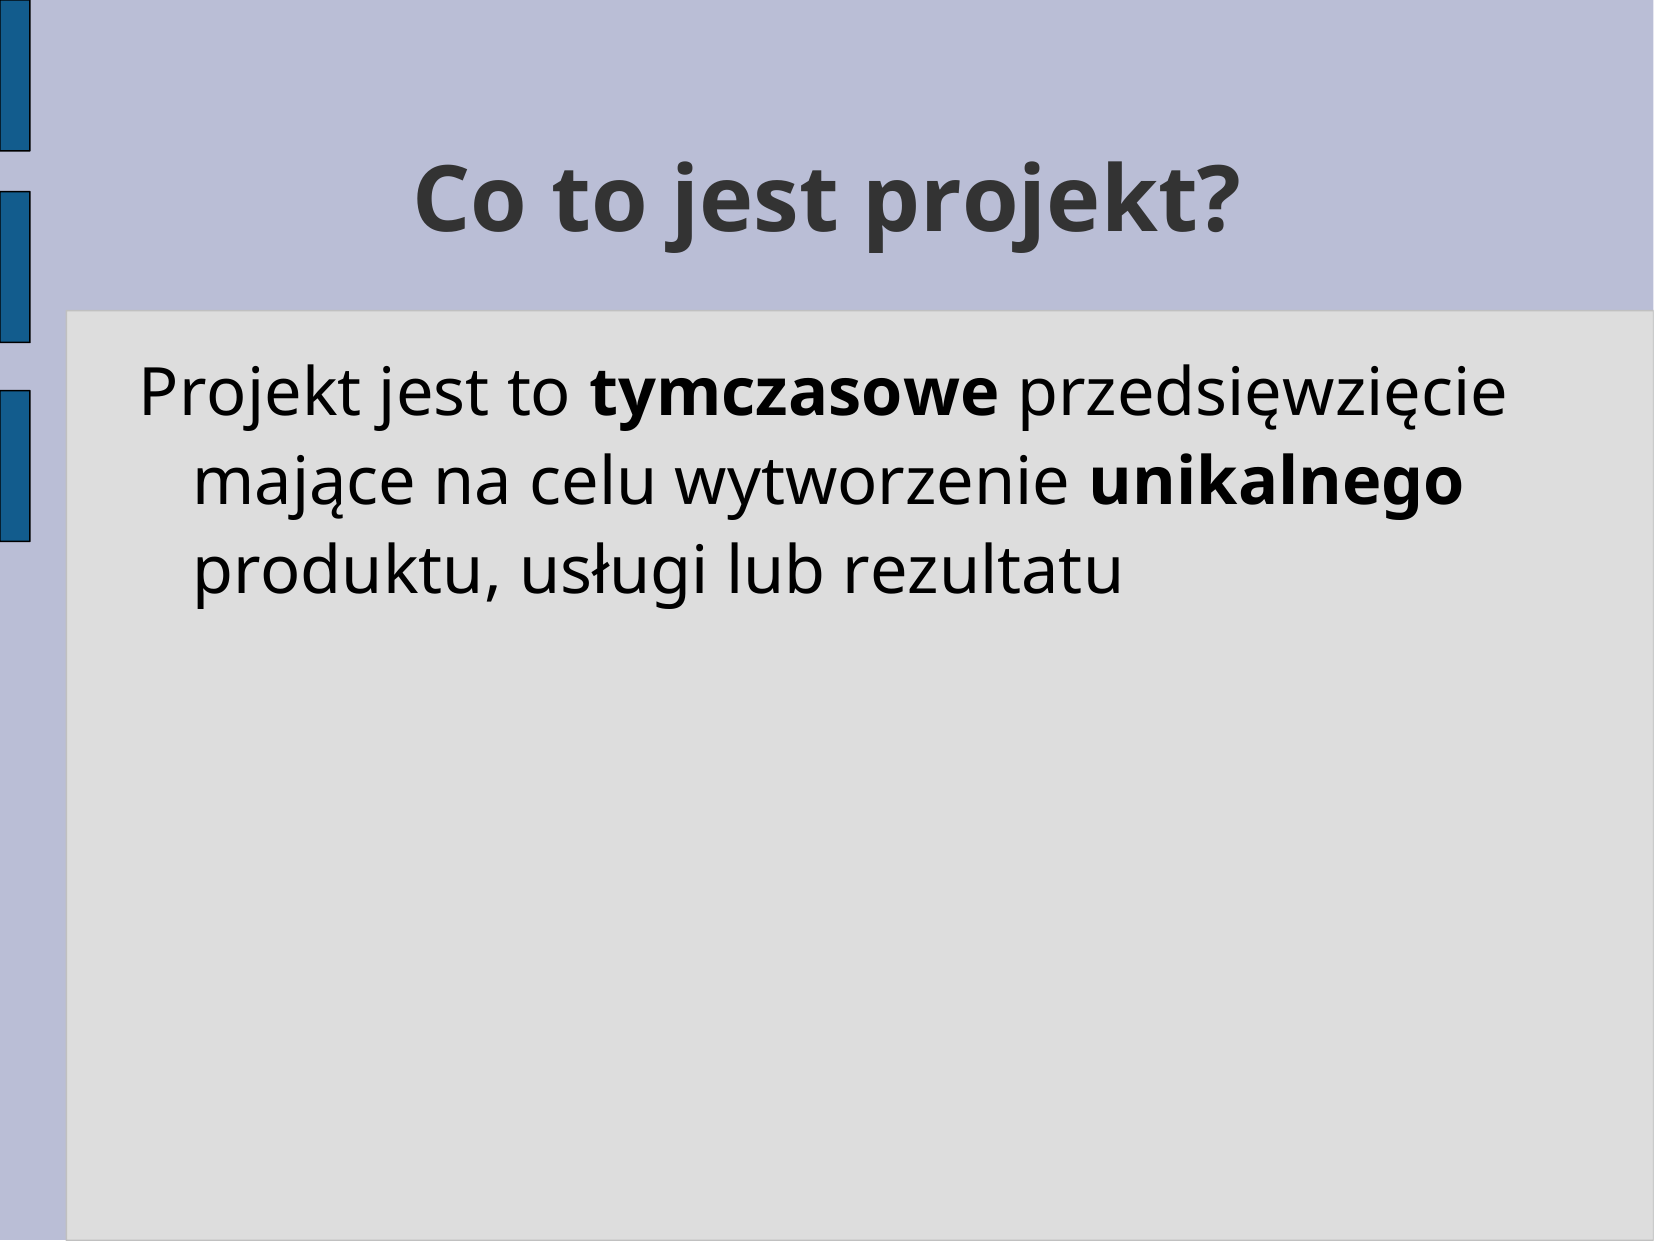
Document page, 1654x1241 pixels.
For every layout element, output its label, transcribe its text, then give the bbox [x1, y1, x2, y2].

list Projekt jest to tymczasowe przedsięwzięcie mające na celu wytworzenie unikalnego produktu, usługi lub rezultatu [121, 344, 1534, 1126]
title Co to jest projekt? [121, 91, 1534, 299]
